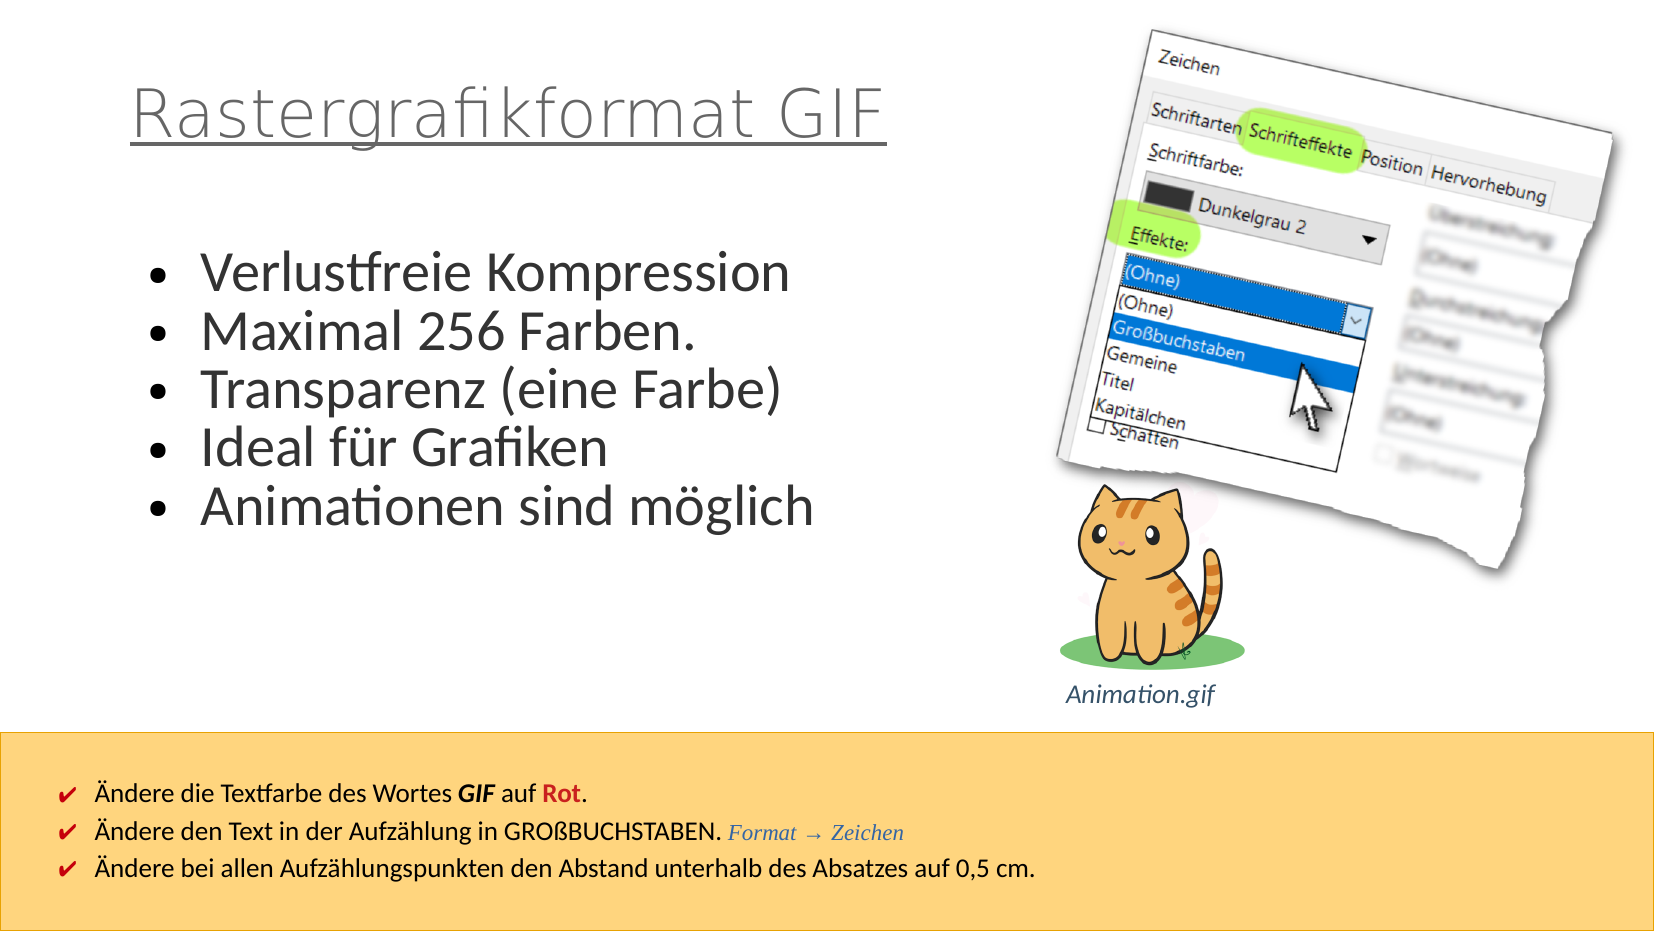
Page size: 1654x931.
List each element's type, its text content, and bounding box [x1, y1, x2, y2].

list Verlustfreie Kompression Maximal 256 Farben. Transparenz (eine Farbe) Ideal für Grafiken Animationen sind möglich [129, 248, 969, 697]
picture [1033, 11, 1642, 671]
title Rastergrafikformat GIF [1258, 37, 1571, 108]
text_box Animation.gif [1051, 671, 1252, 718]
title Rastergrafikformat GIF [129, 37, 1134, 193]
text_box Ändere die Textfarbe des Wortes GIF auf Rot. Ändere den Text in der Aufzählung in GROßBUCHSTABEN. Format → Zeichen Ändere bei allen Aufzählungspunkten den Abstand unterhalb des Absatzes auf 0,5 cm. [0, 732, 1654, 931]
